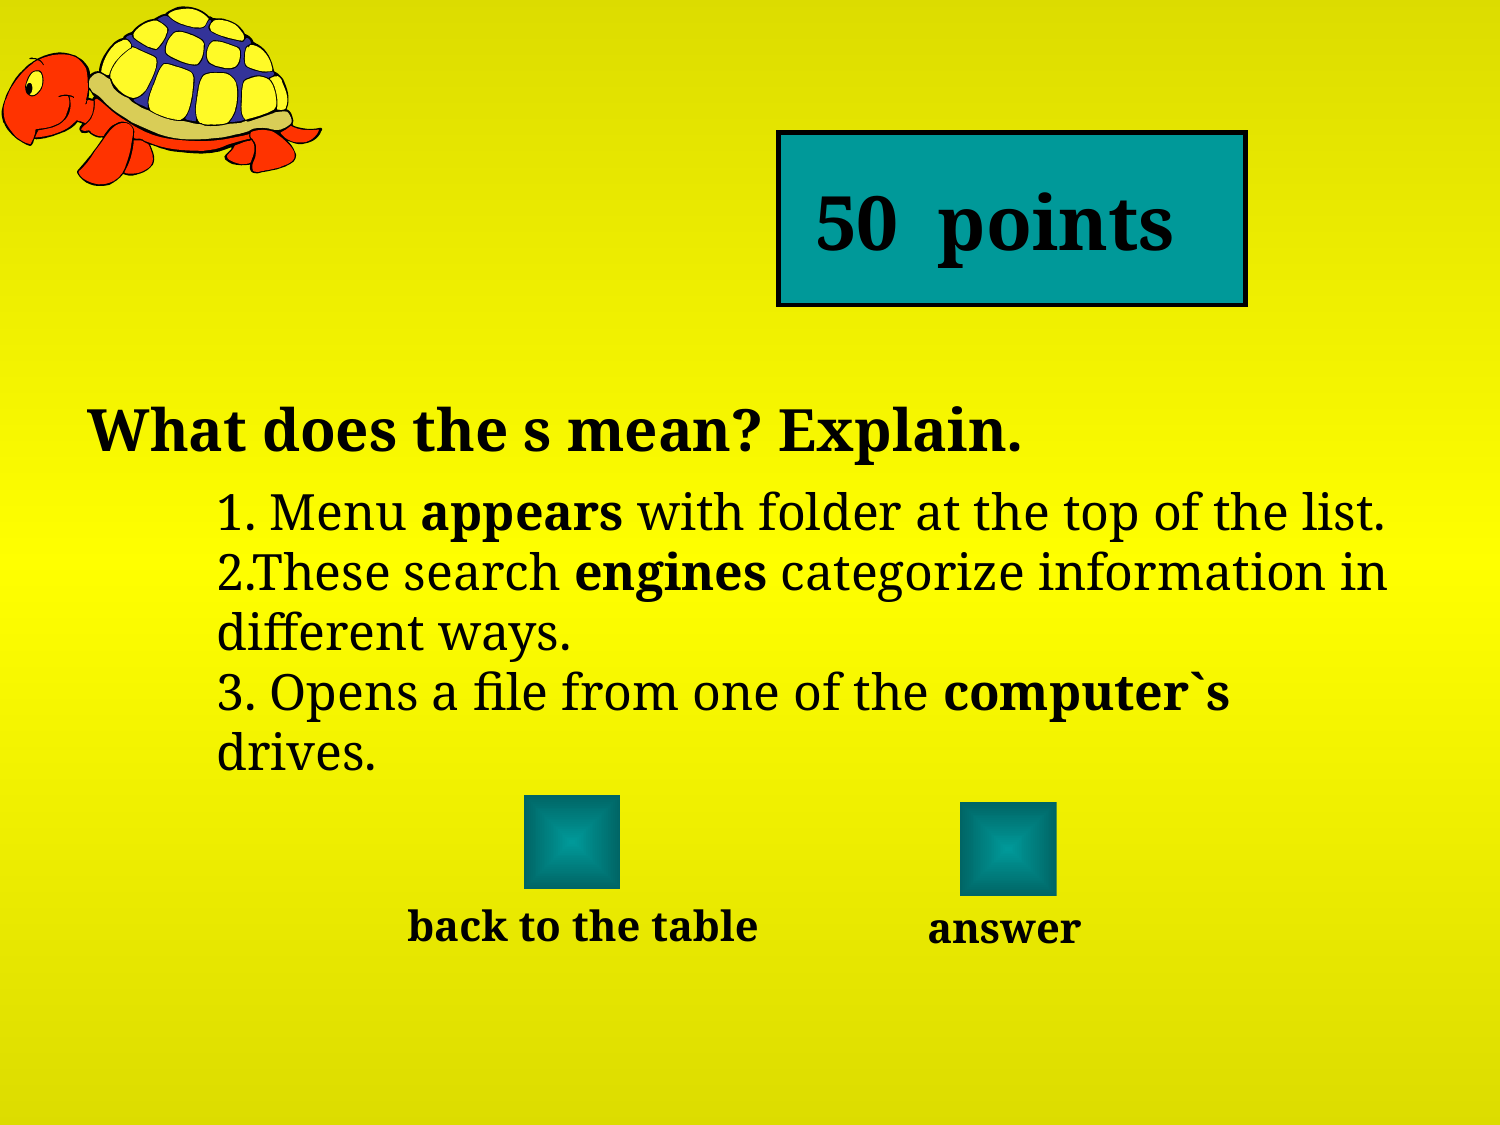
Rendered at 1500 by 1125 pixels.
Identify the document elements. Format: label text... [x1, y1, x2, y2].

text_box [960, 802, 1057, 896]
text_box back to the table [382, 892, 784, 958]
text_box What does the s mean? Explain. [73, 385, 1168, 471]
text_box [524, 795, 620, 889]
title 1. Menu appears with folder at the top of the list. 2.These search engines categorize information in different ways. 3. Opens a file from one of the computer`s drives. [64, 504, 1406, 756]
text_box answer [859, 894, 1150, 959]
text_box [778, 132, 1246, 306]
text_box 50 points [800, 167, 1213, 273]
